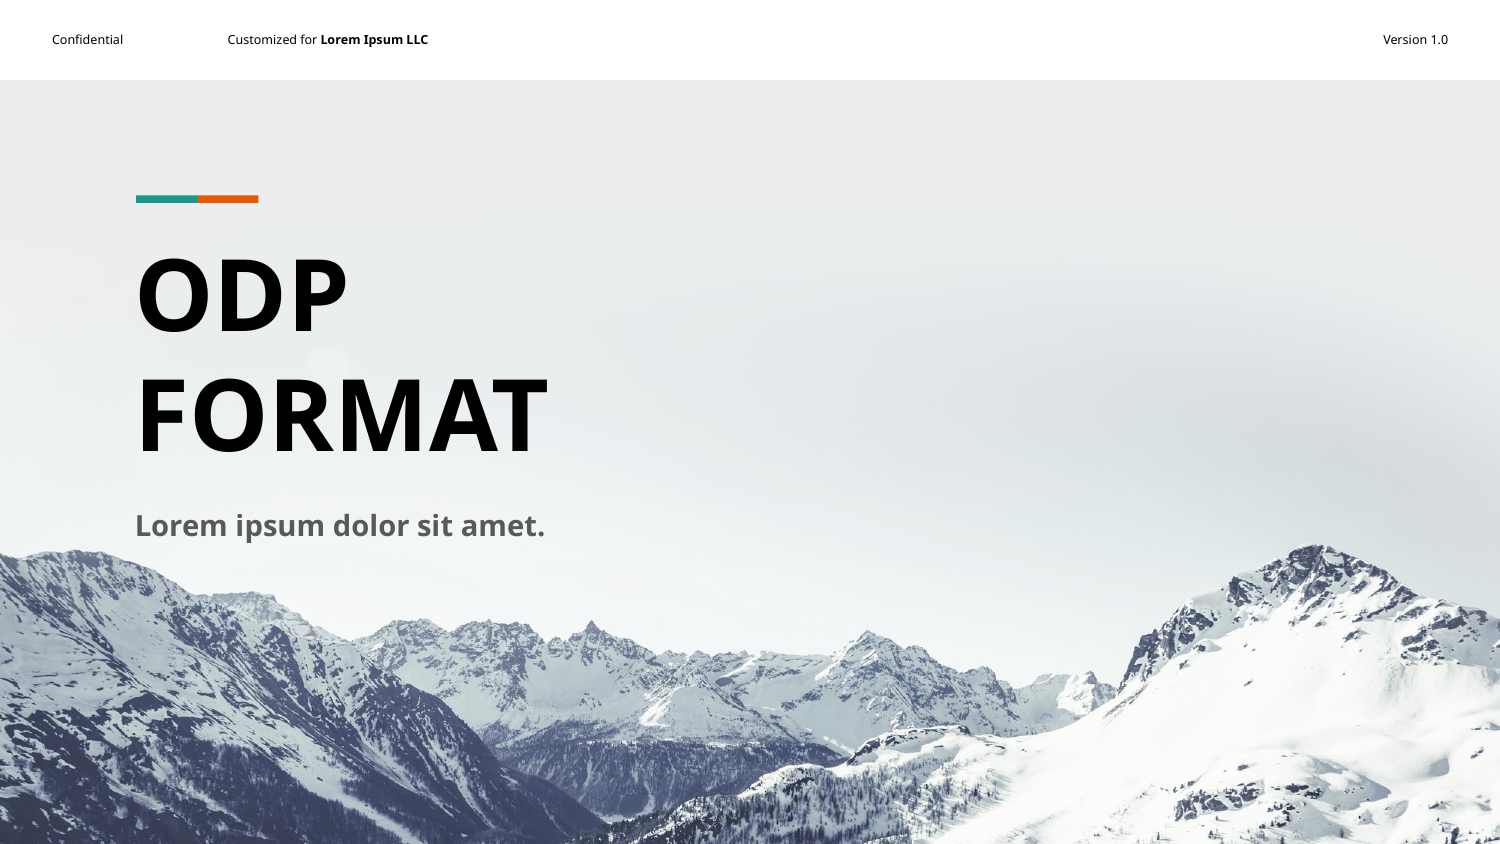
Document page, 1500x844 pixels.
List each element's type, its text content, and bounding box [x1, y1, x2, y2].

title ODP FORMAT [119, 216, 922, 490]
picture [0, 80, 1500, 791]
subtitle Lorem ipsum dolor sit amet. [119, 491, 922, 581]
